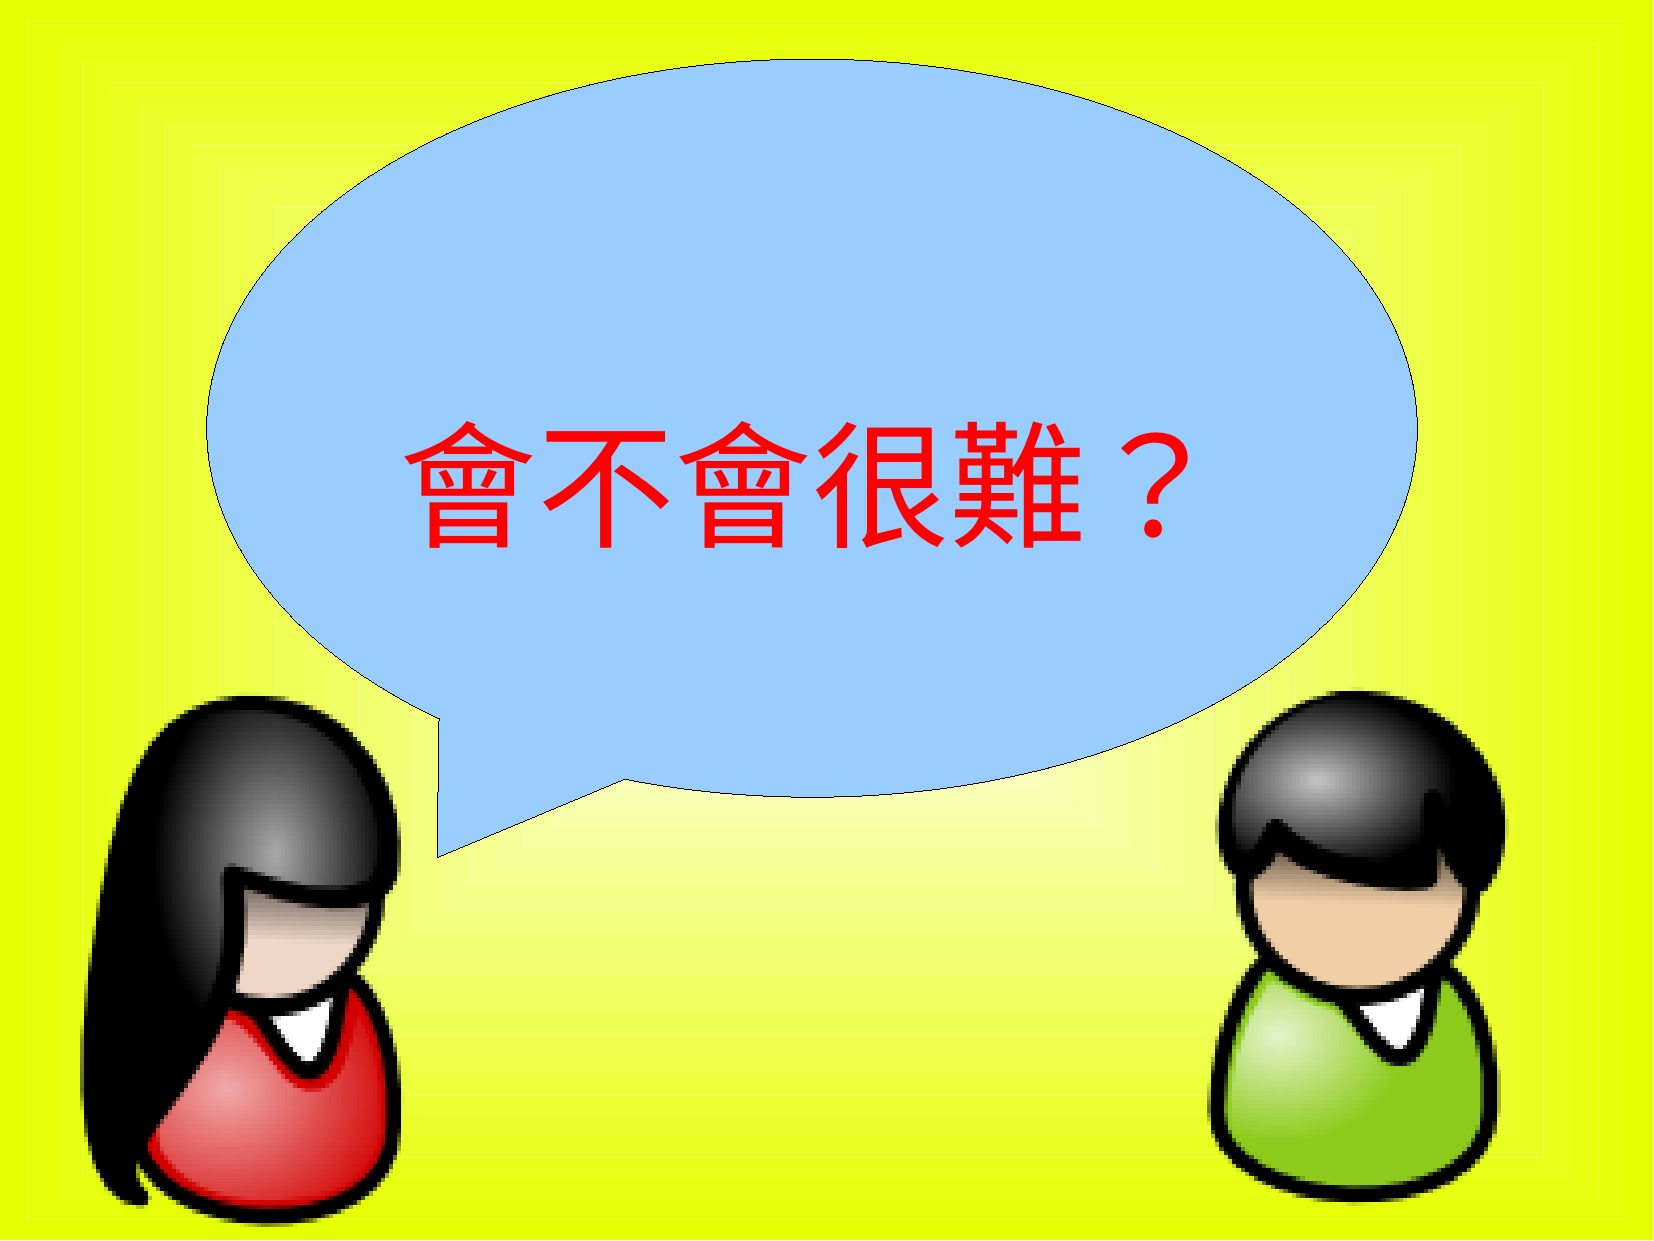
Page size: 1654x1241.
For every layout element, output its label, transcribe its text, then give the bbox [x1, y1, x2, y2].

picture [1092, 679, 1625, 1211]
picture [0, 679, 502, 1241]
text_box 會不會很難？ [206, 59, 1418, 858]
